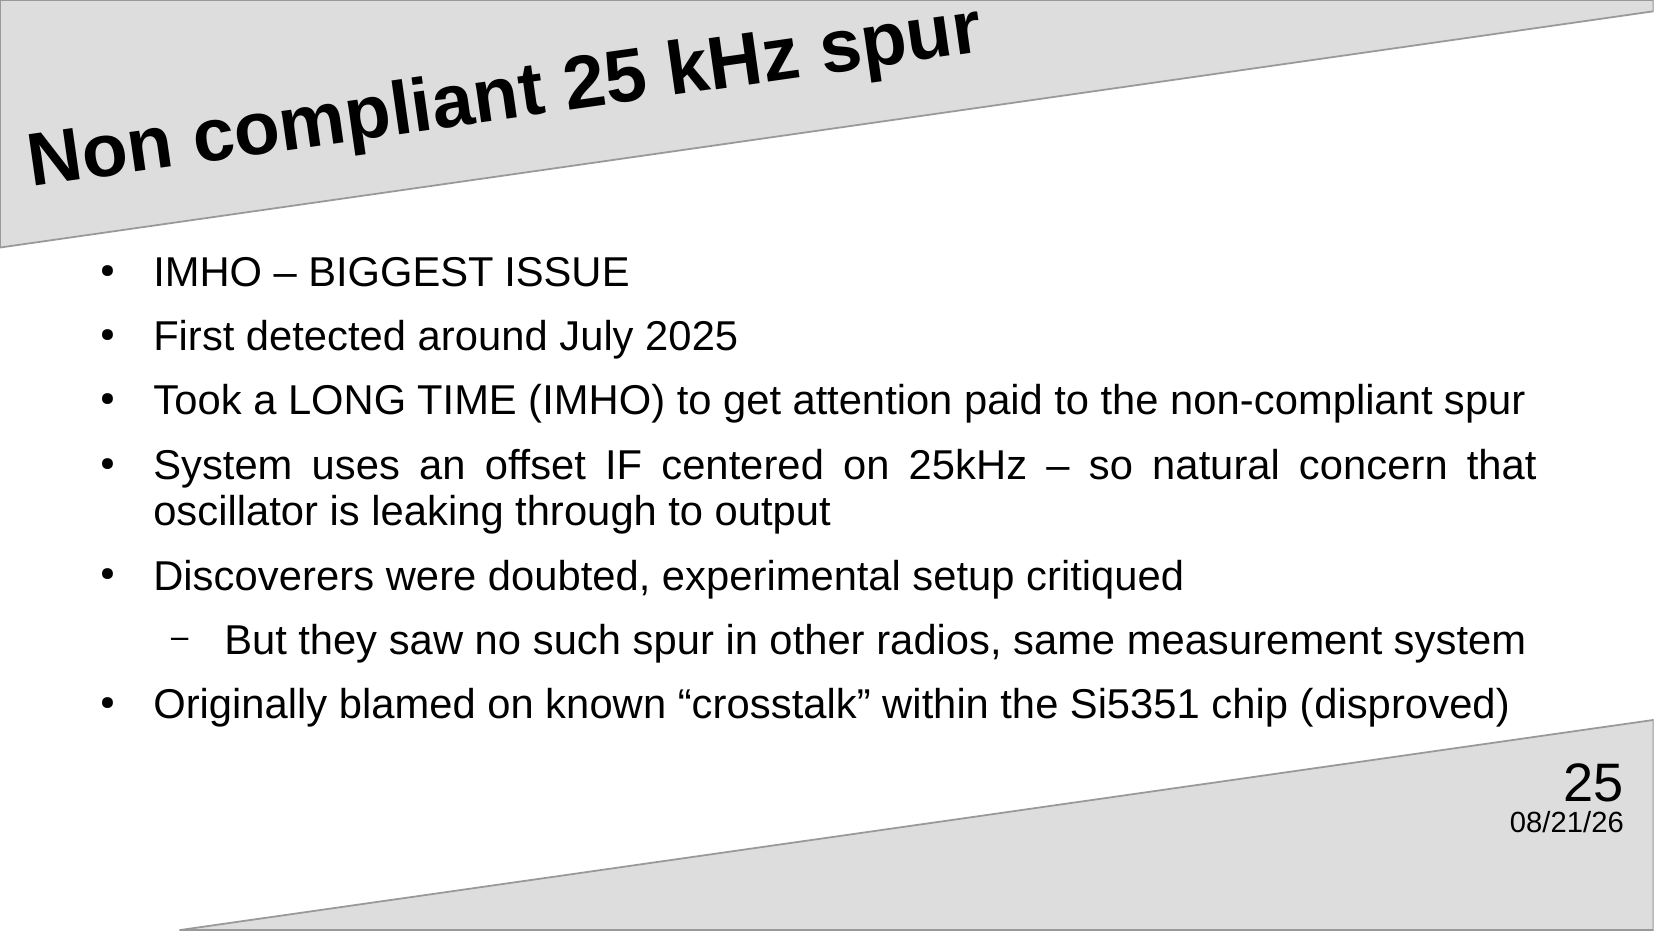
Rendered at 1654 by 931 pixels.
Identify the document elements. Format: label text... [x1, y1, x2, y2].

title Non compliant 25 kHz spur [16, 0, 1501, 239]
list IMHO – BIGGEST ISSUE First detected around July 2025 Took a LONG TIME (IMHO) to get attention paid to the non-compliant spur System uses an offset IF centered on 25kHz – so natural concern that oscillator is leaking through to output Discoverers were doubted, experimental setup critiqued But they saw no such spur in other radios, same measurement system Originally blamed on known “crosstalk” within the Si5351 chip (disproved) [82, 248, 1538, 789]
